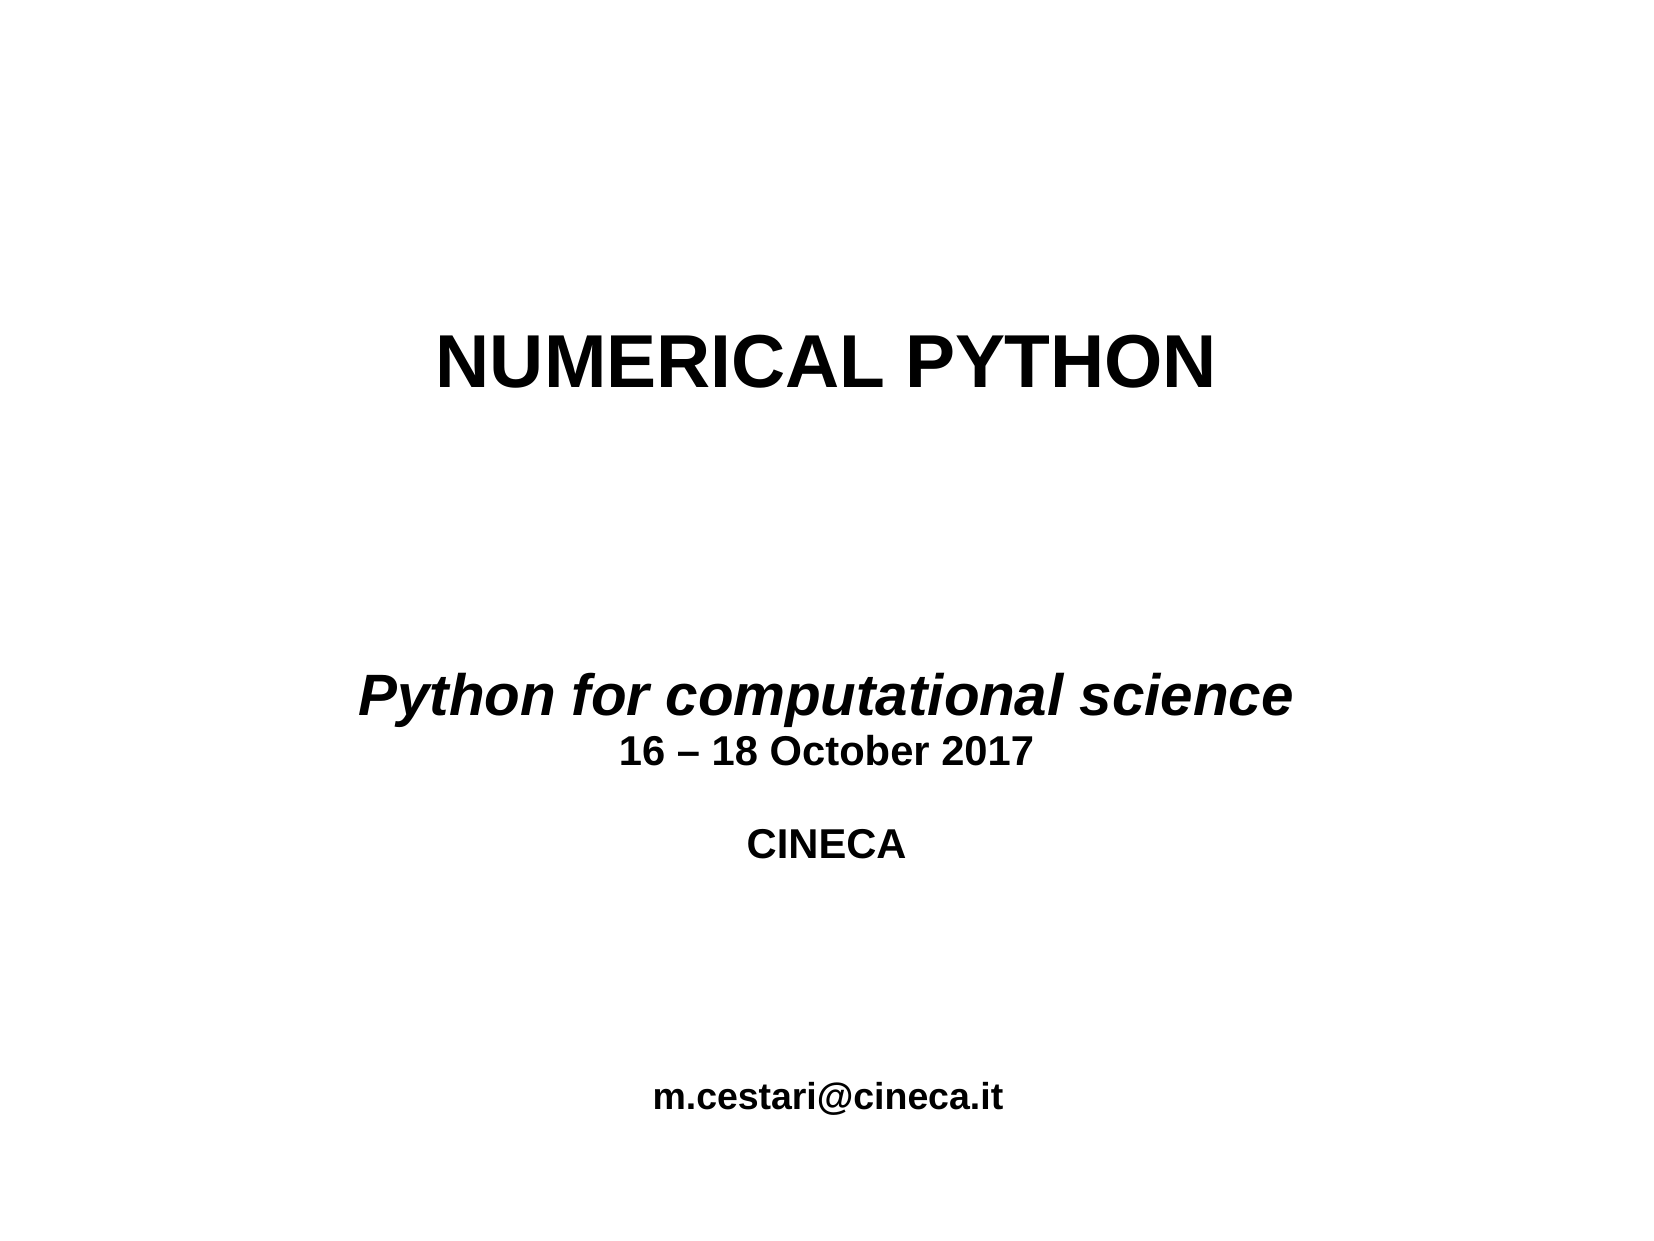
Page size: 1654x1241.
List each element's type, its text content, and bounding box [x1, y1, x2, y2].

text_box m.cestari@cineca.it [637, 1068, 1019, 1126]
text_box NUMERICAL PYTHON Python for computational science 16 – 18 October 2017 CINECA [301, 310, 1352, 877]
